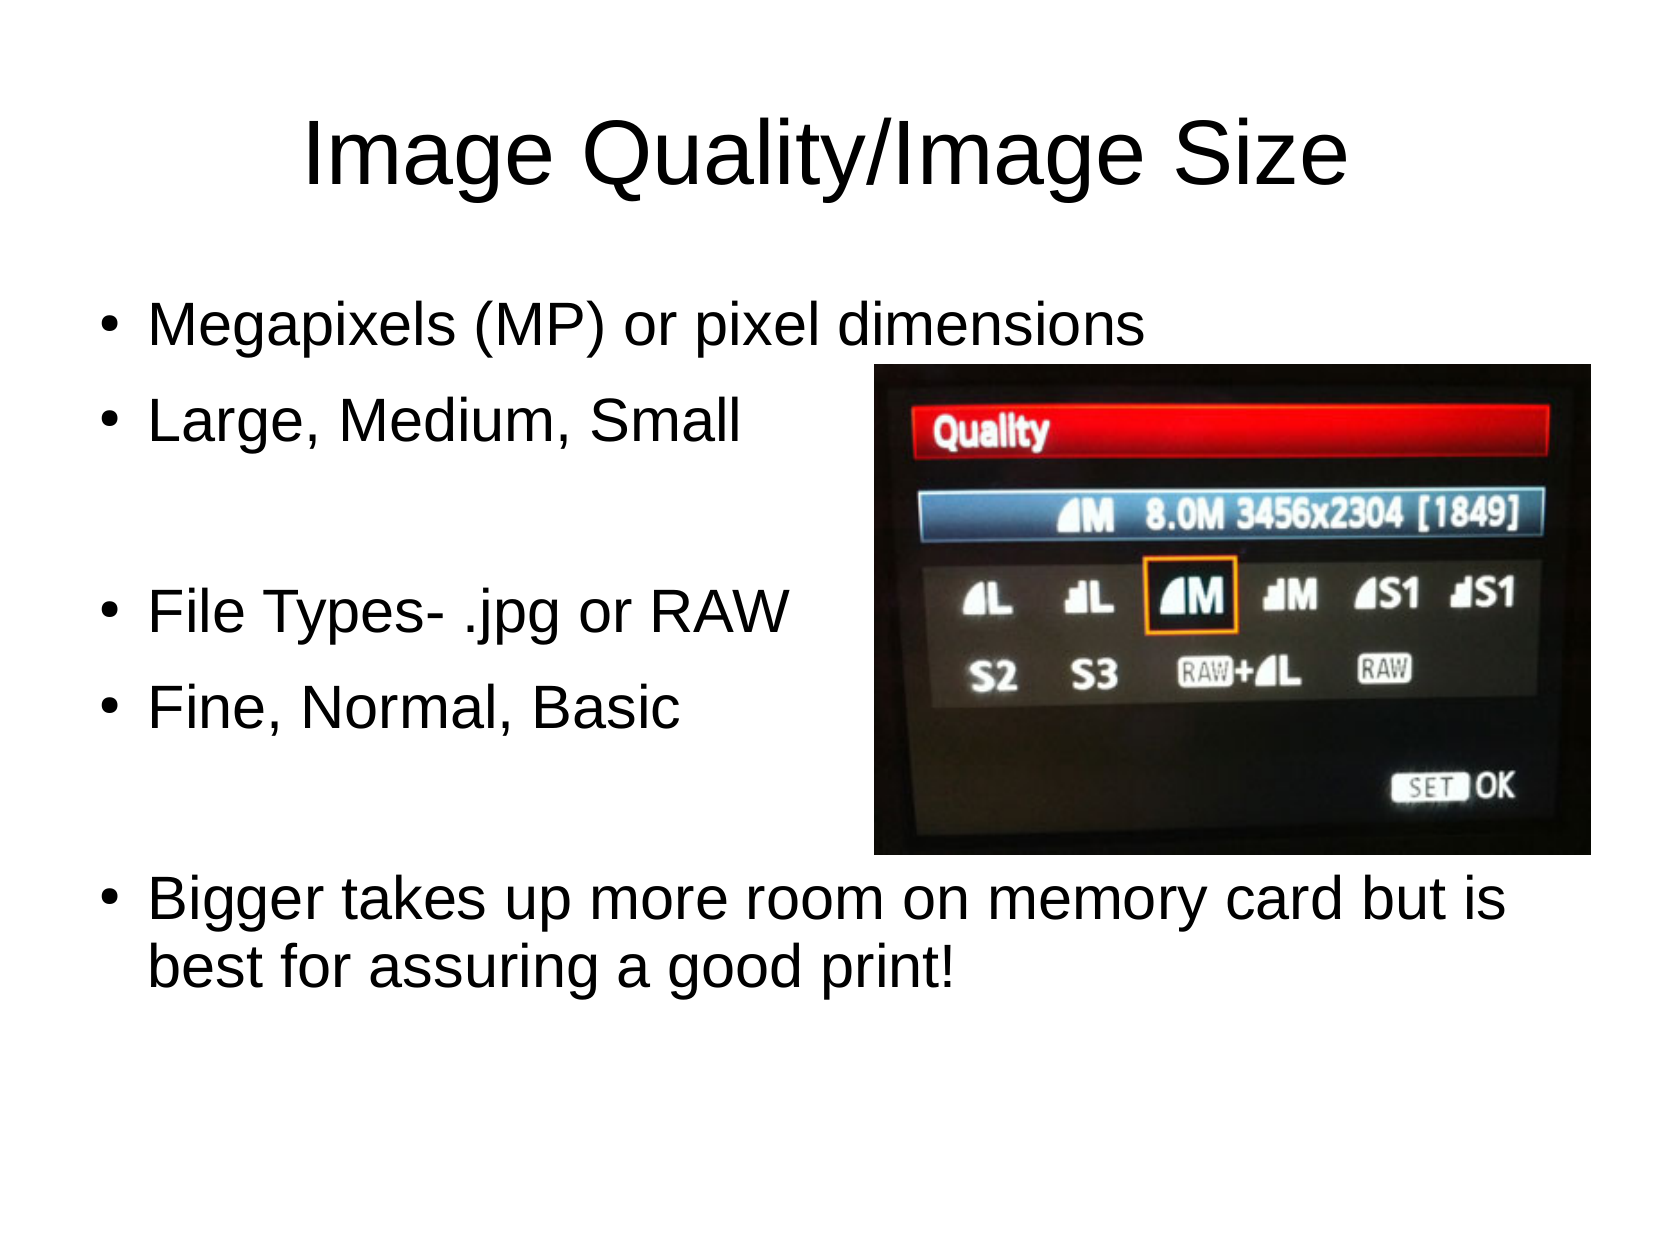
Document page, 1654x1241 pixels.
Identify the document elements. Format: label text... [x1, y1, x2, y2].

picture [874, 364, 1591, 856]
list Megapixels (MP) or pixel dimensions Large, Medium, Small File Types- .jpg or RAW Fine, Normal, Basic Bigger takes up more room on memory card but is best for assuring a good print! [82, 290, 1571, 1010]
title Image Quality/Image Size [82, 49, 1571, 257]
